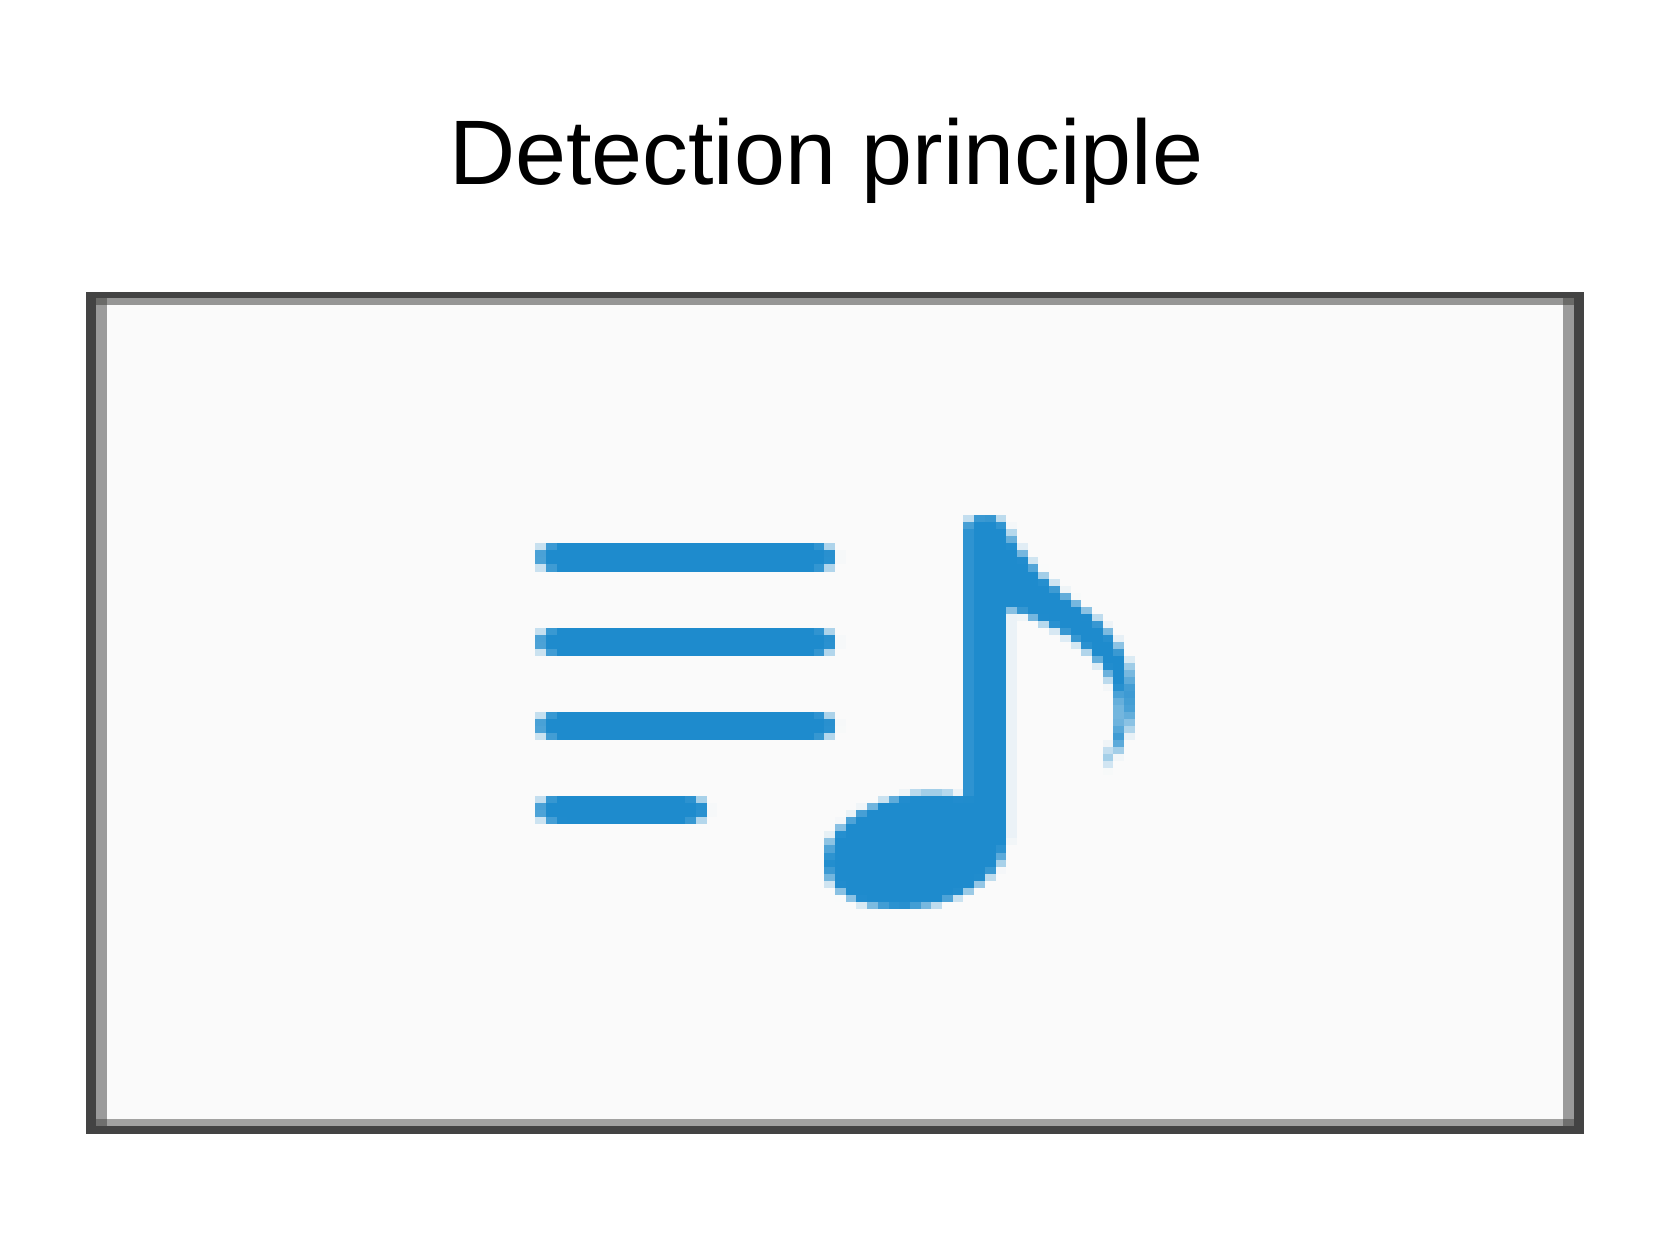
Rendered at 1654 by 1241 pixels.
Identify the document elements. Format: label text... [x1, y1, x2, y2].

title Detection principle [82, 49, 1571, 257]
text_box [85, 291, 1586, 1135]
